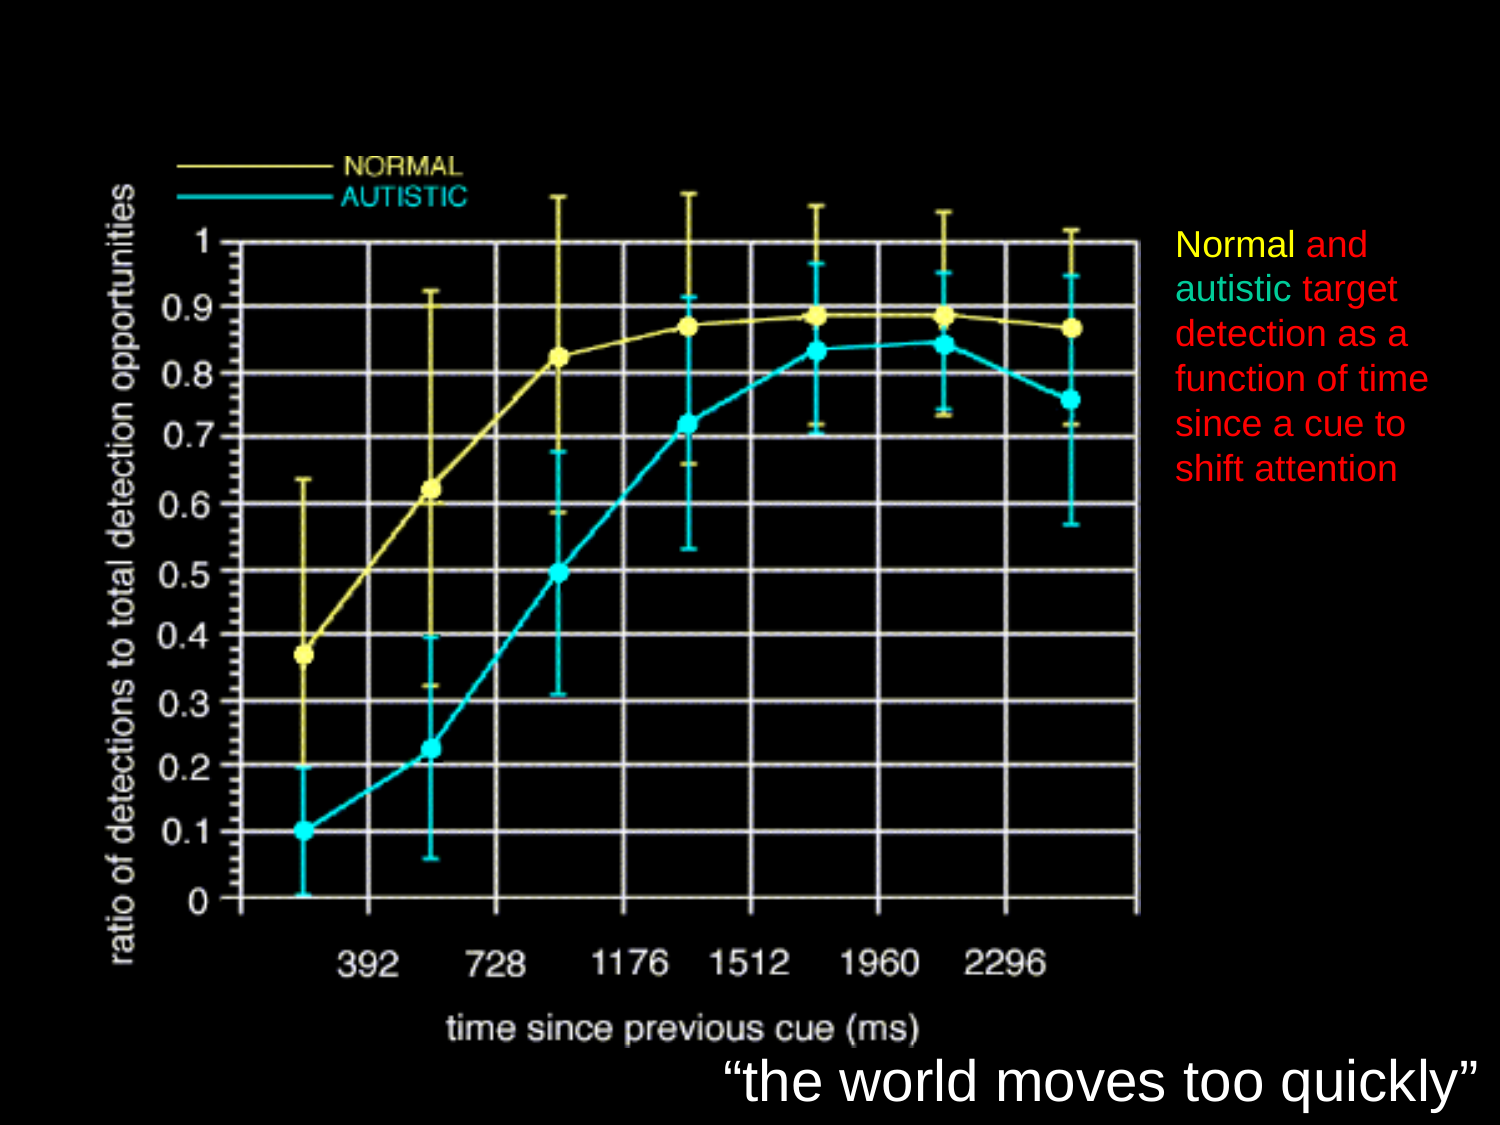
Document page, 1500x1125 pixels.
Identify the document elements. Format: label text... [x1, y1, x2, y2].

text_box Normal and autistic target detection as a function of time since a cue to shift attention [1160, 212, 1449, 503]
picture [93, 156, 1141, 1048]
title “the world moves too quickly” [708, 1025, 1500, 1125]
